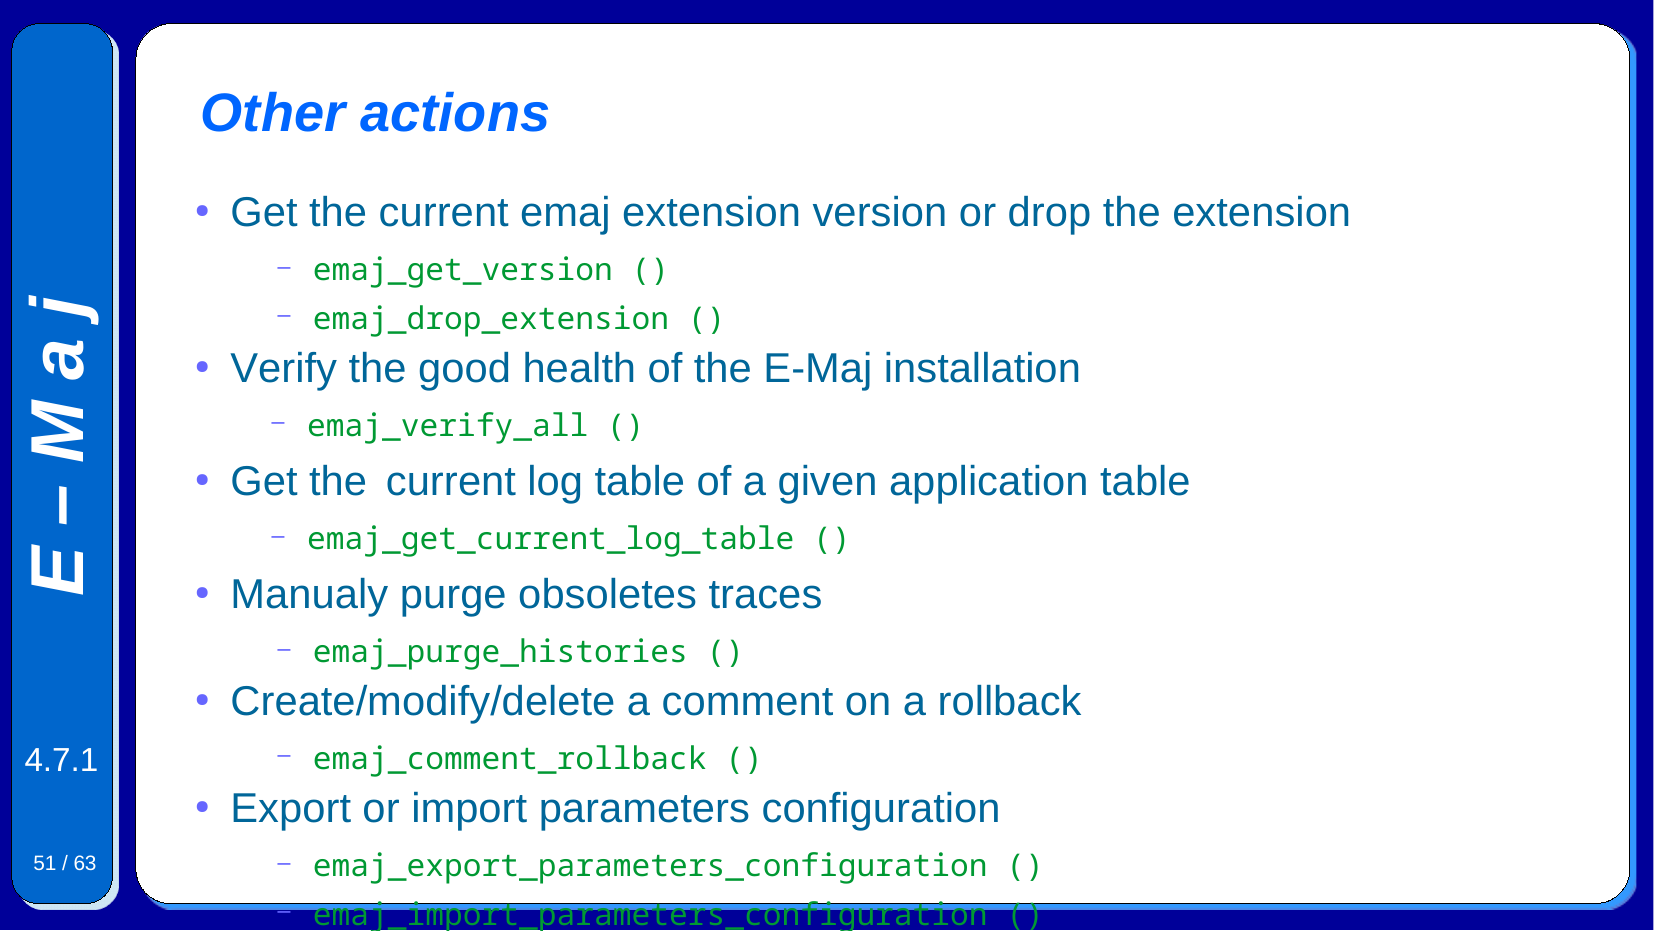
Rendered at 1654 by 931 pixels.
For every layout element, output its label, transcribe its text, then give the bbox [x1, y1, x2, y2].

list Get the current emaj extension version or drop the extension emaj_get_version () emaj_drop_extension () Verify the good health of the E-Maj installation emaj_verify_all () Get the current log table of a given application table emaj_get_current_log_table () Manualy purge obsoletes traces emaj_purge_histories () Create/modify/delete a comment on a rollback emaj_comment_rollback () Export or import parameters configuration emaj_export_parameters_configuration () emaj_import_parameters_configuration () [177, 188, 1587, 882]
title Other actions [200, 34, 1575, 188]
